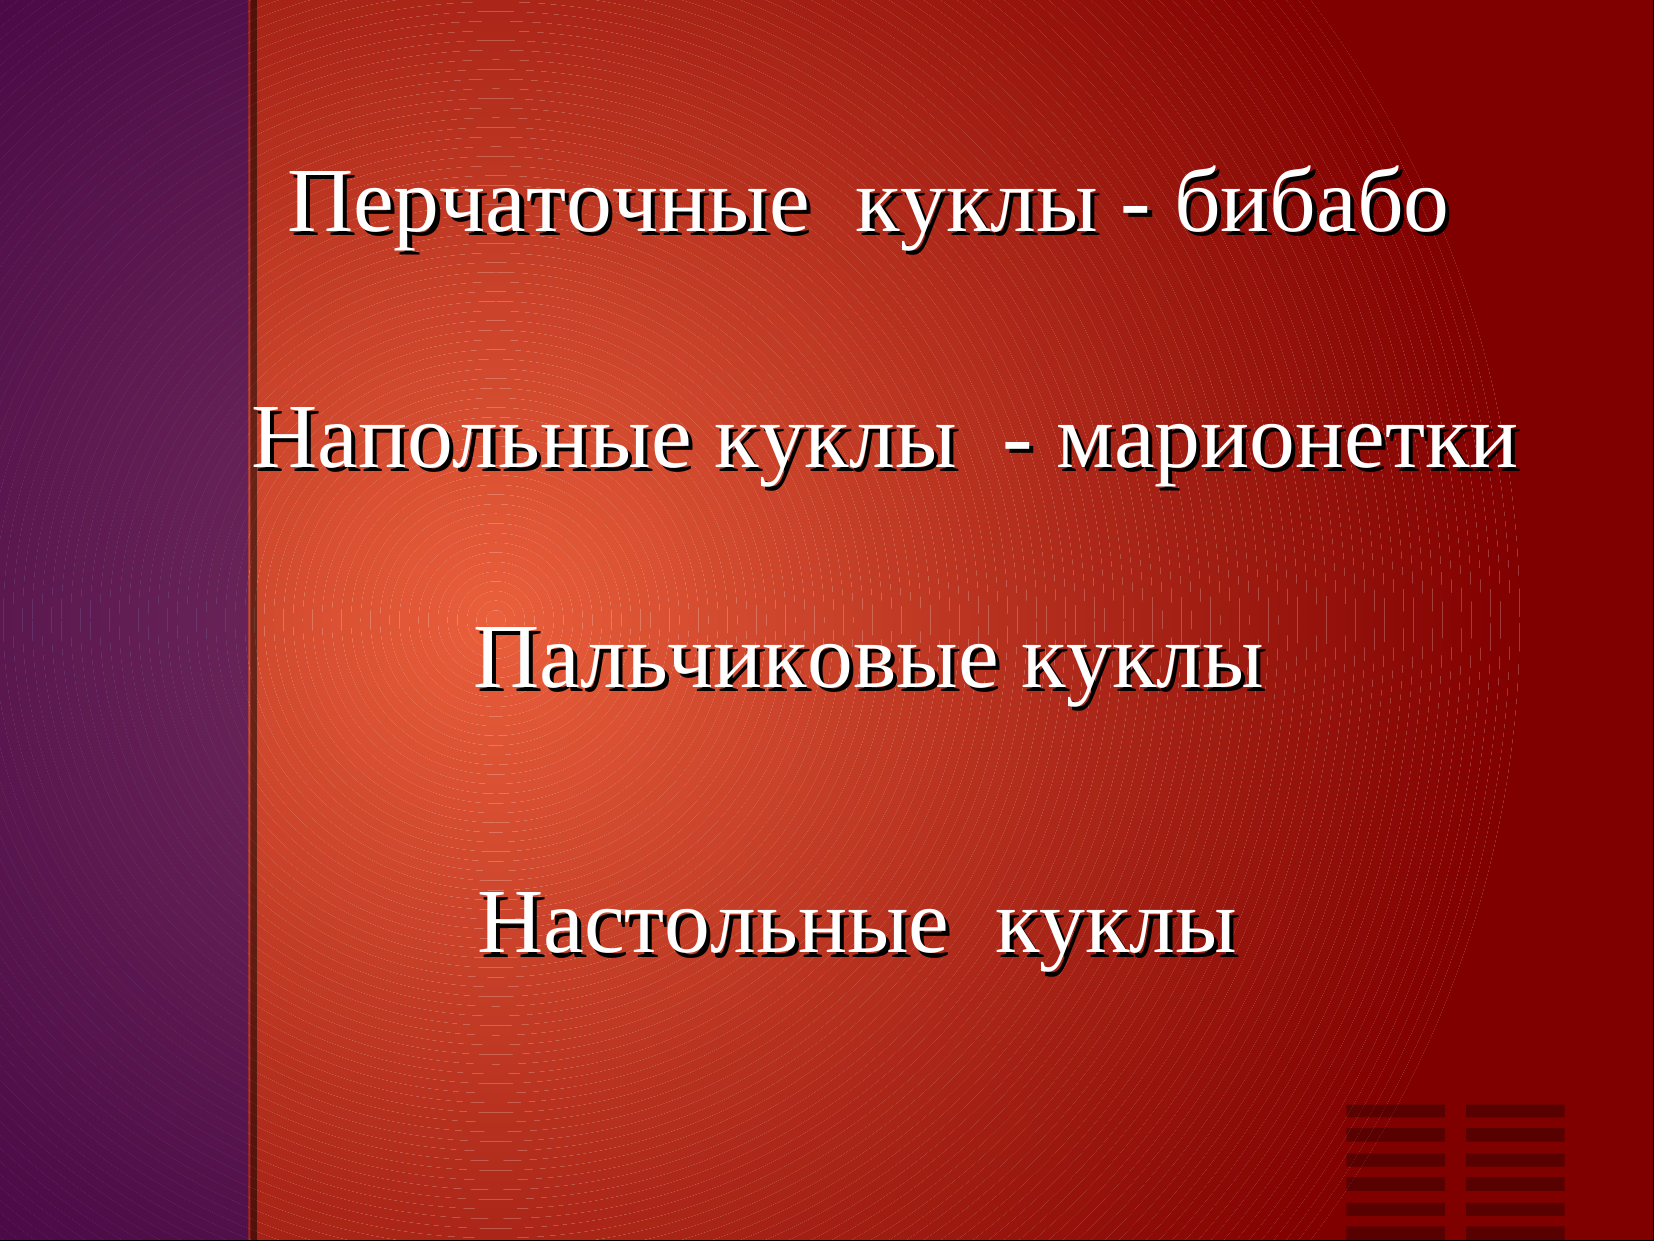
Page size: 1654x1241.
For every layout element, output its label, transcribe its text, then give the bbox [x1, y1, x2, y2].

title Настольные куклы [206, 826, 1533, 1018]
title Перчаточные куклы - бибабо [206, 104, 1533, 296]
title Пальчиковые куклы [206, 561, 1533, 752]
title Напольные куклы - марионетки [177, 341, 1595, 532]
